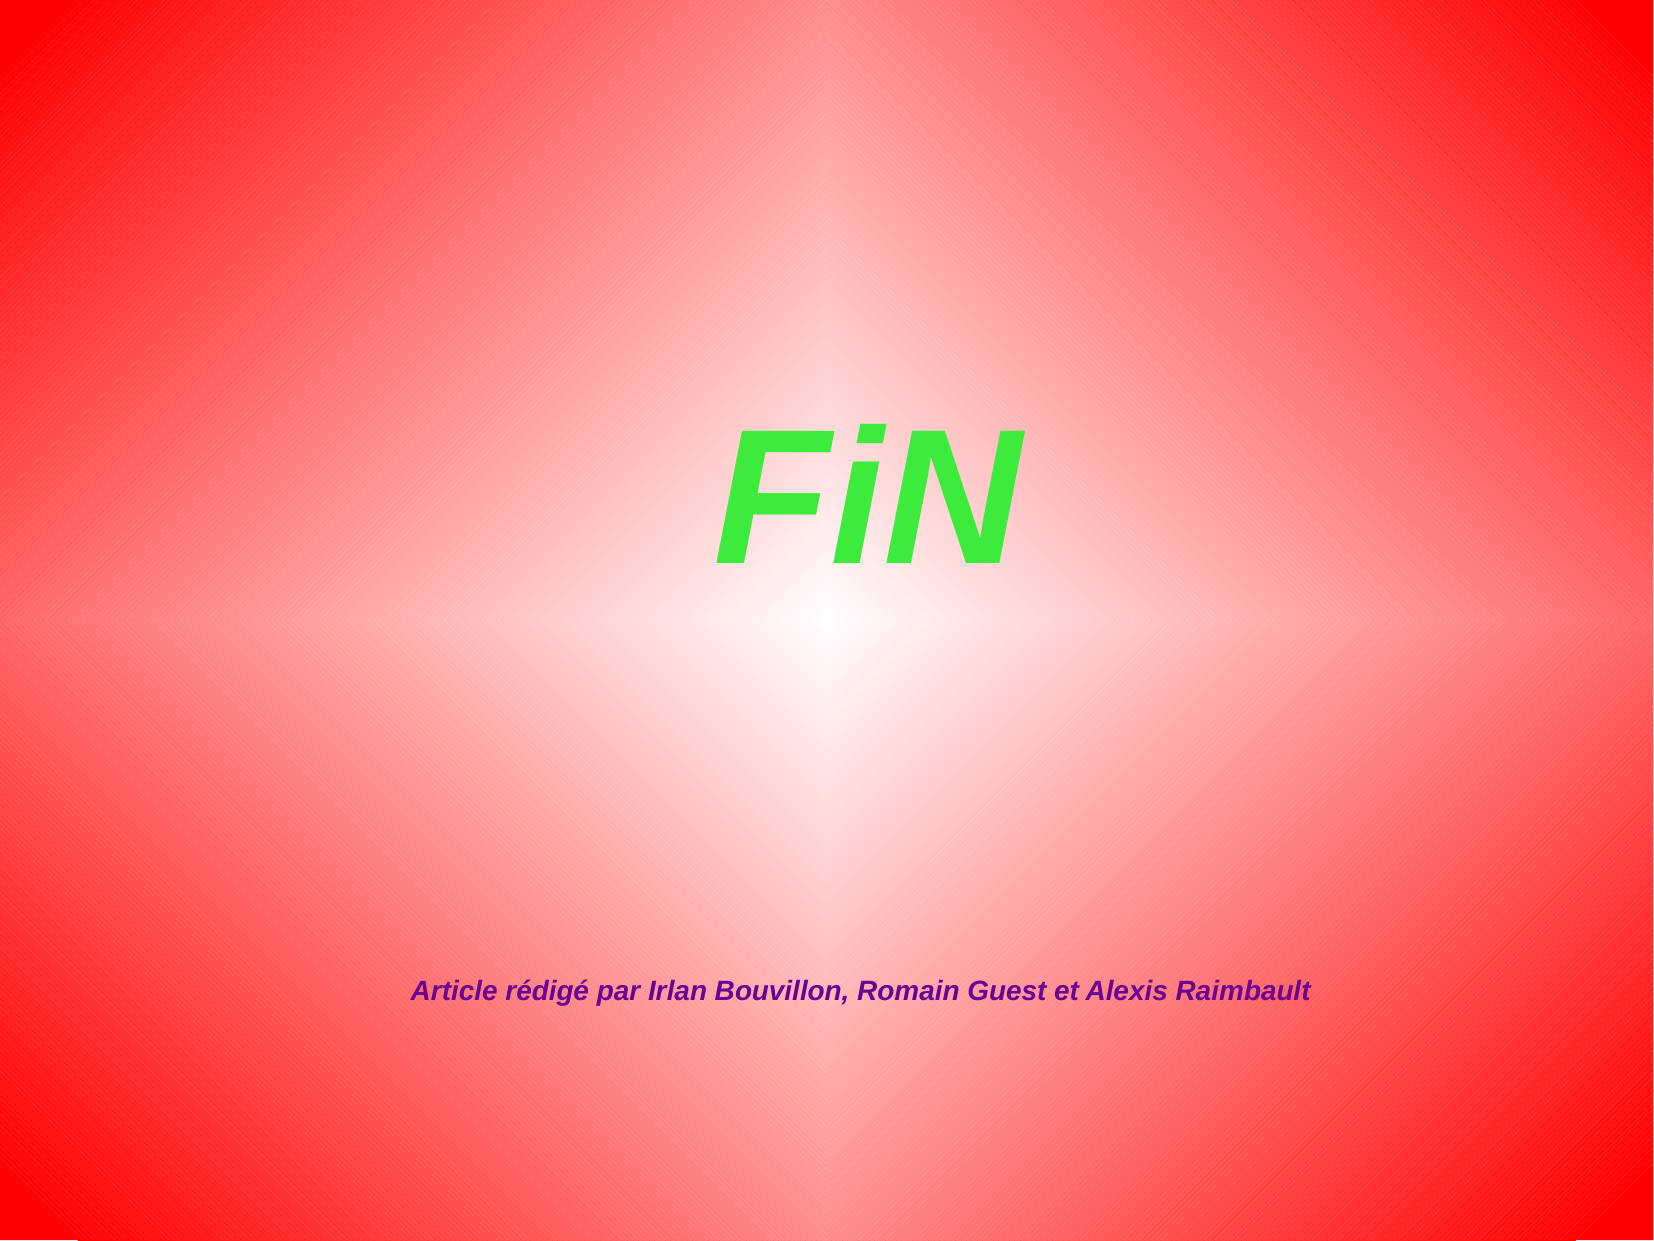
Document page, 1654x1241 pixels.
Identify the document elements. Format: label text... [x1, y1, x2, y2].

list FiN Article rédigé par Irlan Bouvillon, Romain Guest et Alexis Raimbault [82, 290, 1571, 1010]
